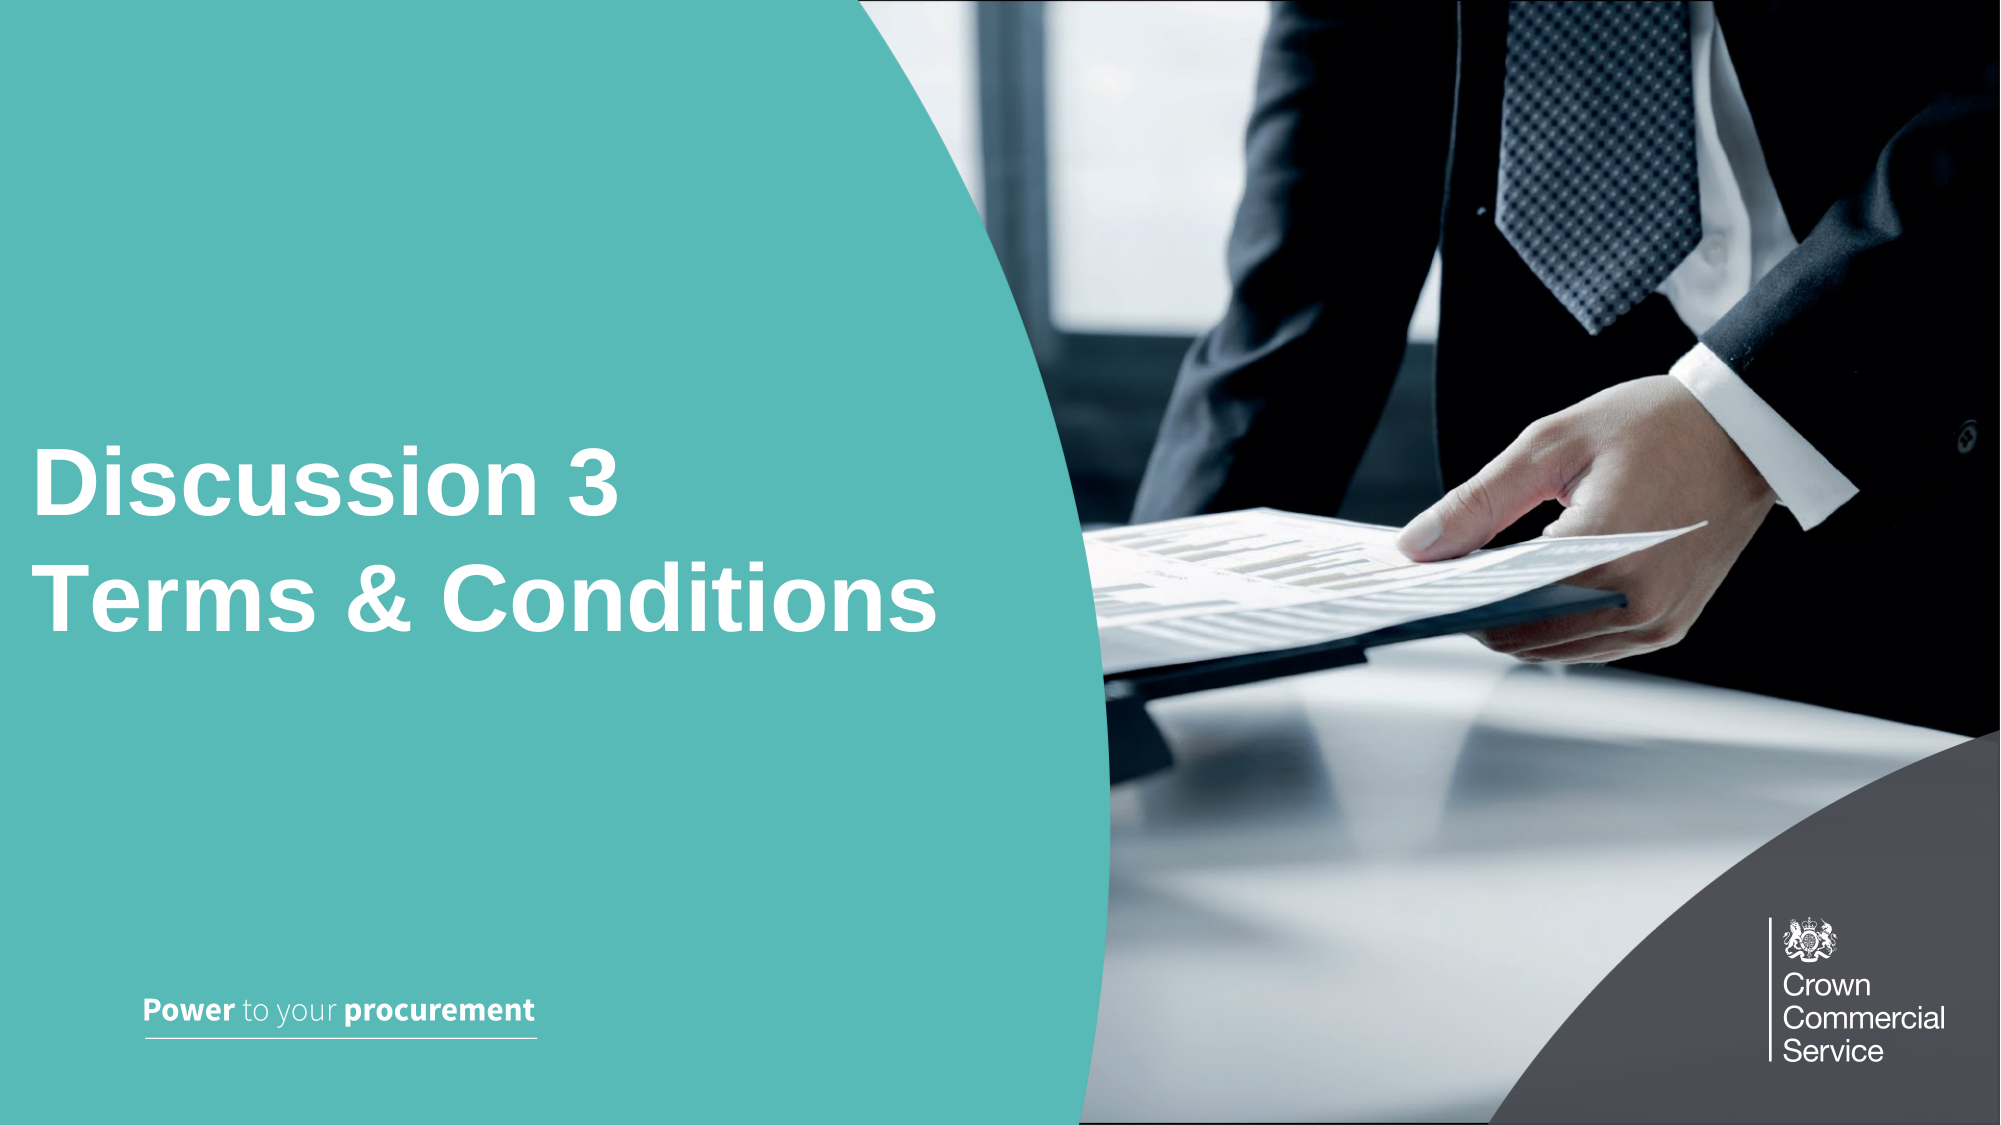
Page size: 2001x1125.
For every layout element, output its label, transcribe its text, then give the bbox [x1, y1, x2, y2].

title Discussion 3 Terms & Conditions [31, 418, 1005, 844]
picture [0, 0, 2000, 1125]
